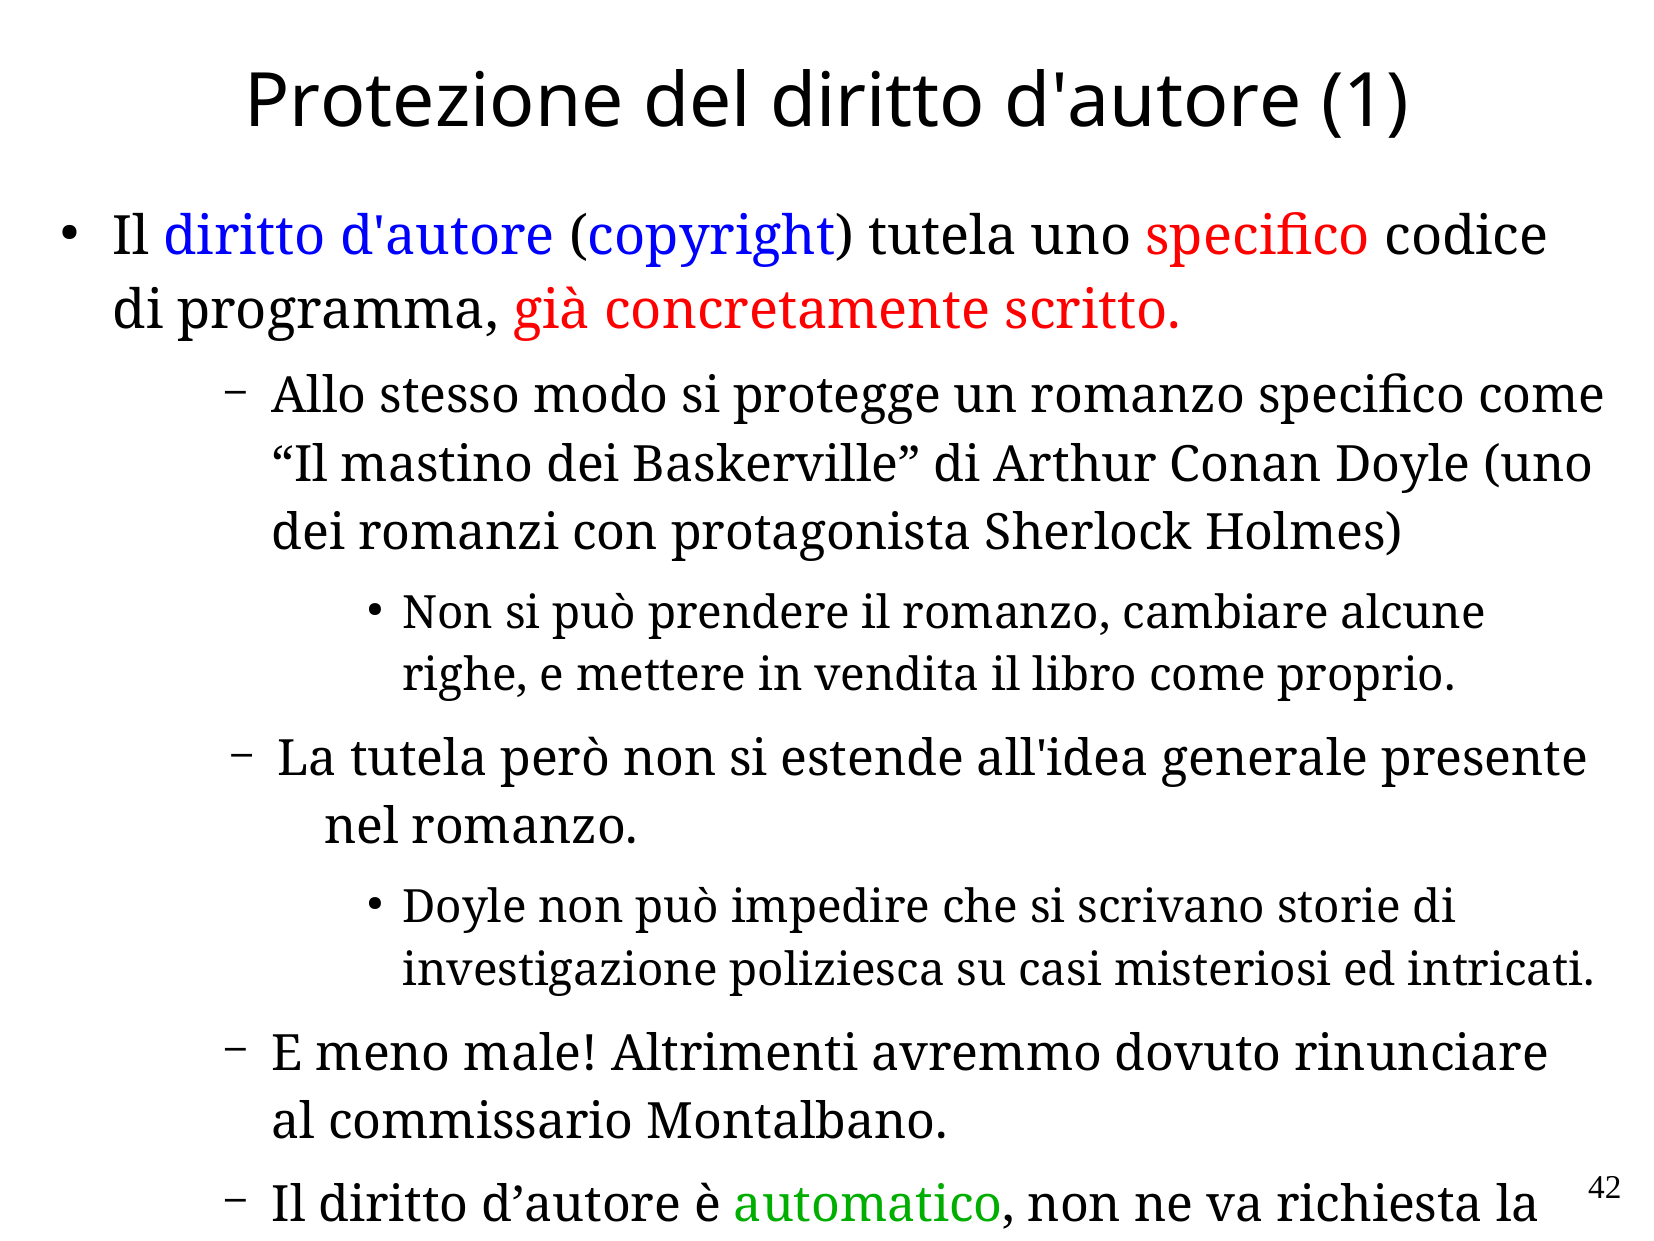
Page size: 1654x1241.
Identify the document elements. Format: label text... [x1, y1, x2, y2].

title Protezione del diritto d'autore (1) [37, 30, 1617, 166]
list Il diritto d'autore (copyright) tutela uno specifico codice di programma, già concretamente scritto. Allo stesso modo si protegge un romanzo specifico come “Il mastino dei Baskerville” di Arthur Conan Doyle (uno dei romanzi con protagonista Sherlock Holmes) Non si può prendere il romanzo, cambiare alcune righe, e mettere in vendita il libro come proprio. La tutela però non si estende all'idea generale presente nel romanzo. Doyle non può impedire che si scrivano storie di investigazione poliziesca su casi misteriosi ed intricati. E meno male! Altrimenti avremmo dovuto rinunciare al commissario Montalbano. Il diritto d’autore è automatico, non ne va richiesta la concessione. [42, 196, 1612, 1187]
